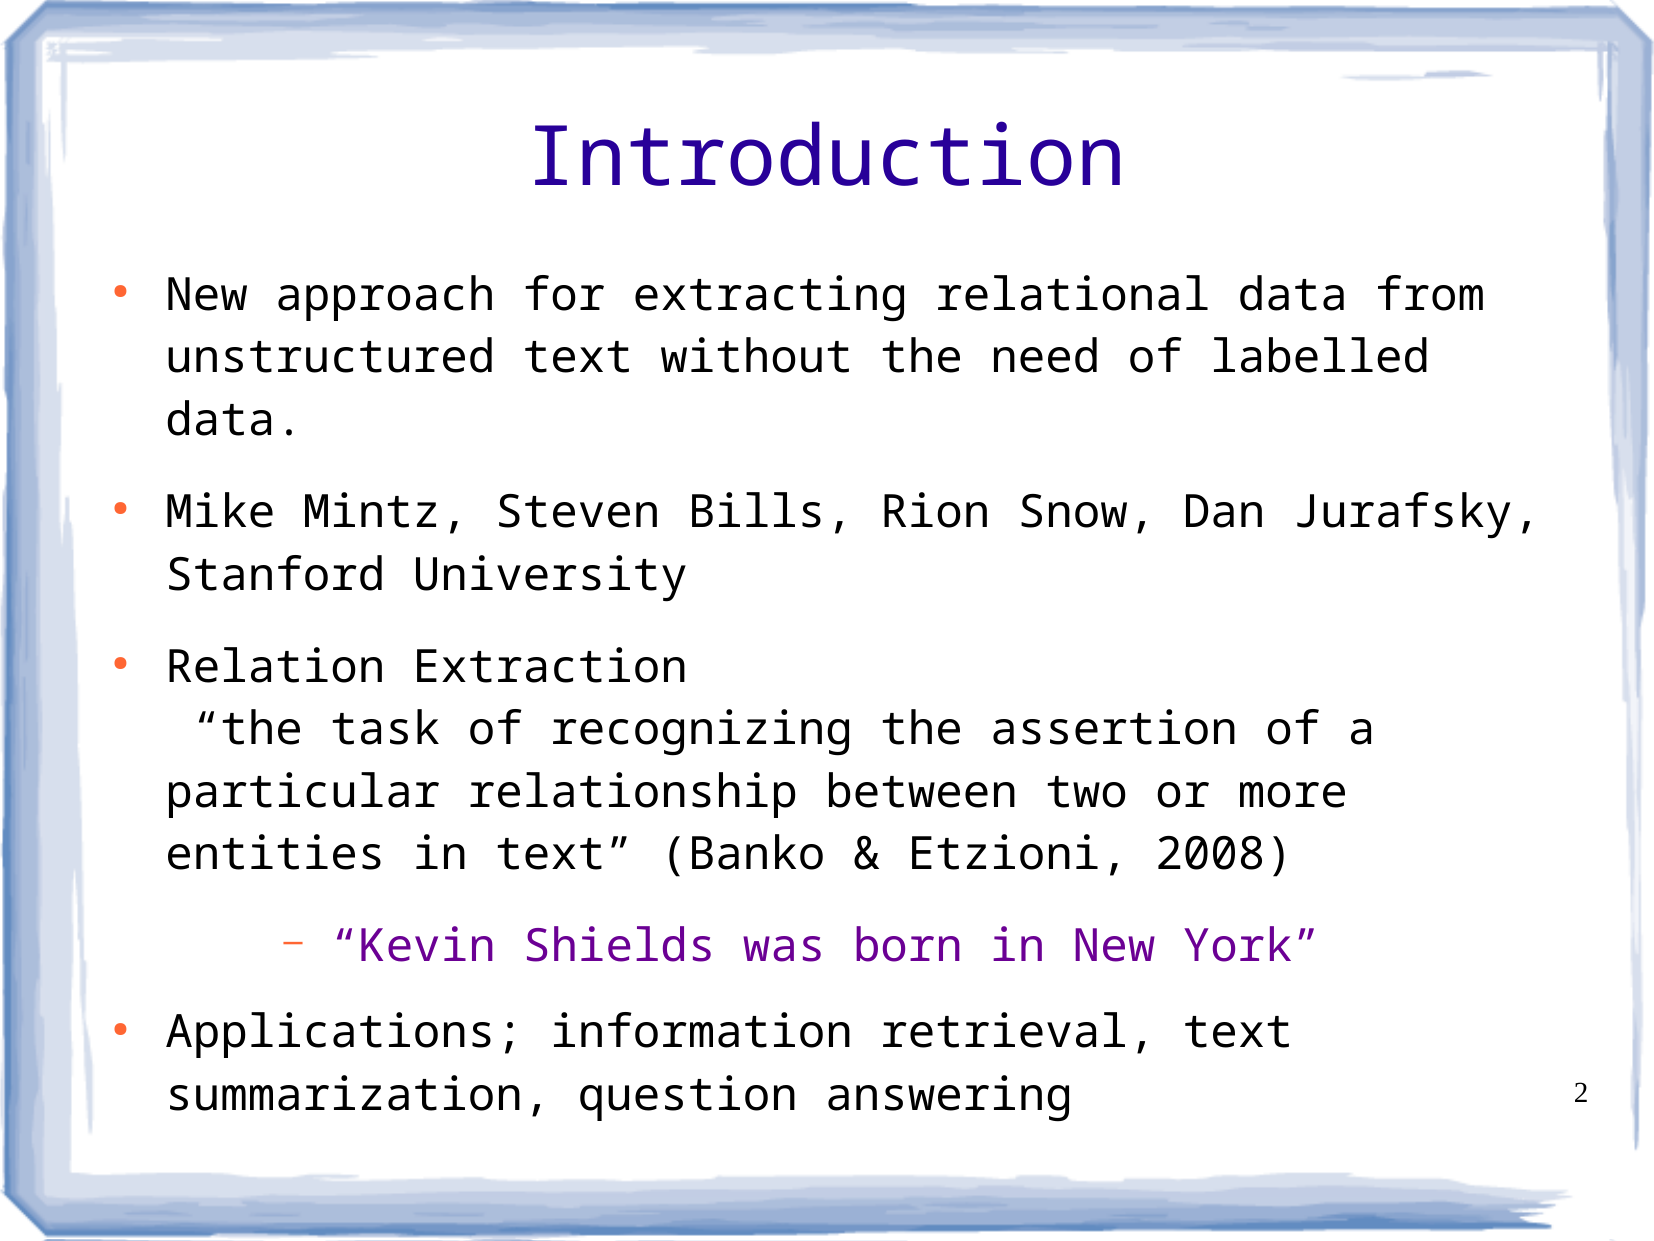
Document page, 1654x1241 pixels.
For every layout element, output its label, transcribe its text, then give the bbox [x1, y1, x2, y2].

title Introduction [82, 49, 1571, 257]
picture [0, 0, 1654, 1241]
list New approach for extracting relational data from unstructured text without the need of labelled data. Mike Mintz, Steven Bills, Rion Snow, Dan Jurafsky, Stanford University Relation Extraction “the task of recognizing the assertion of a particular relationship between two or more entities in text” (Banko & Etzioni, 2008) “Kevin Shields was born in New York” Applications; information retrieval, text summarization, question answering [94, 261, 1548, 1073]
